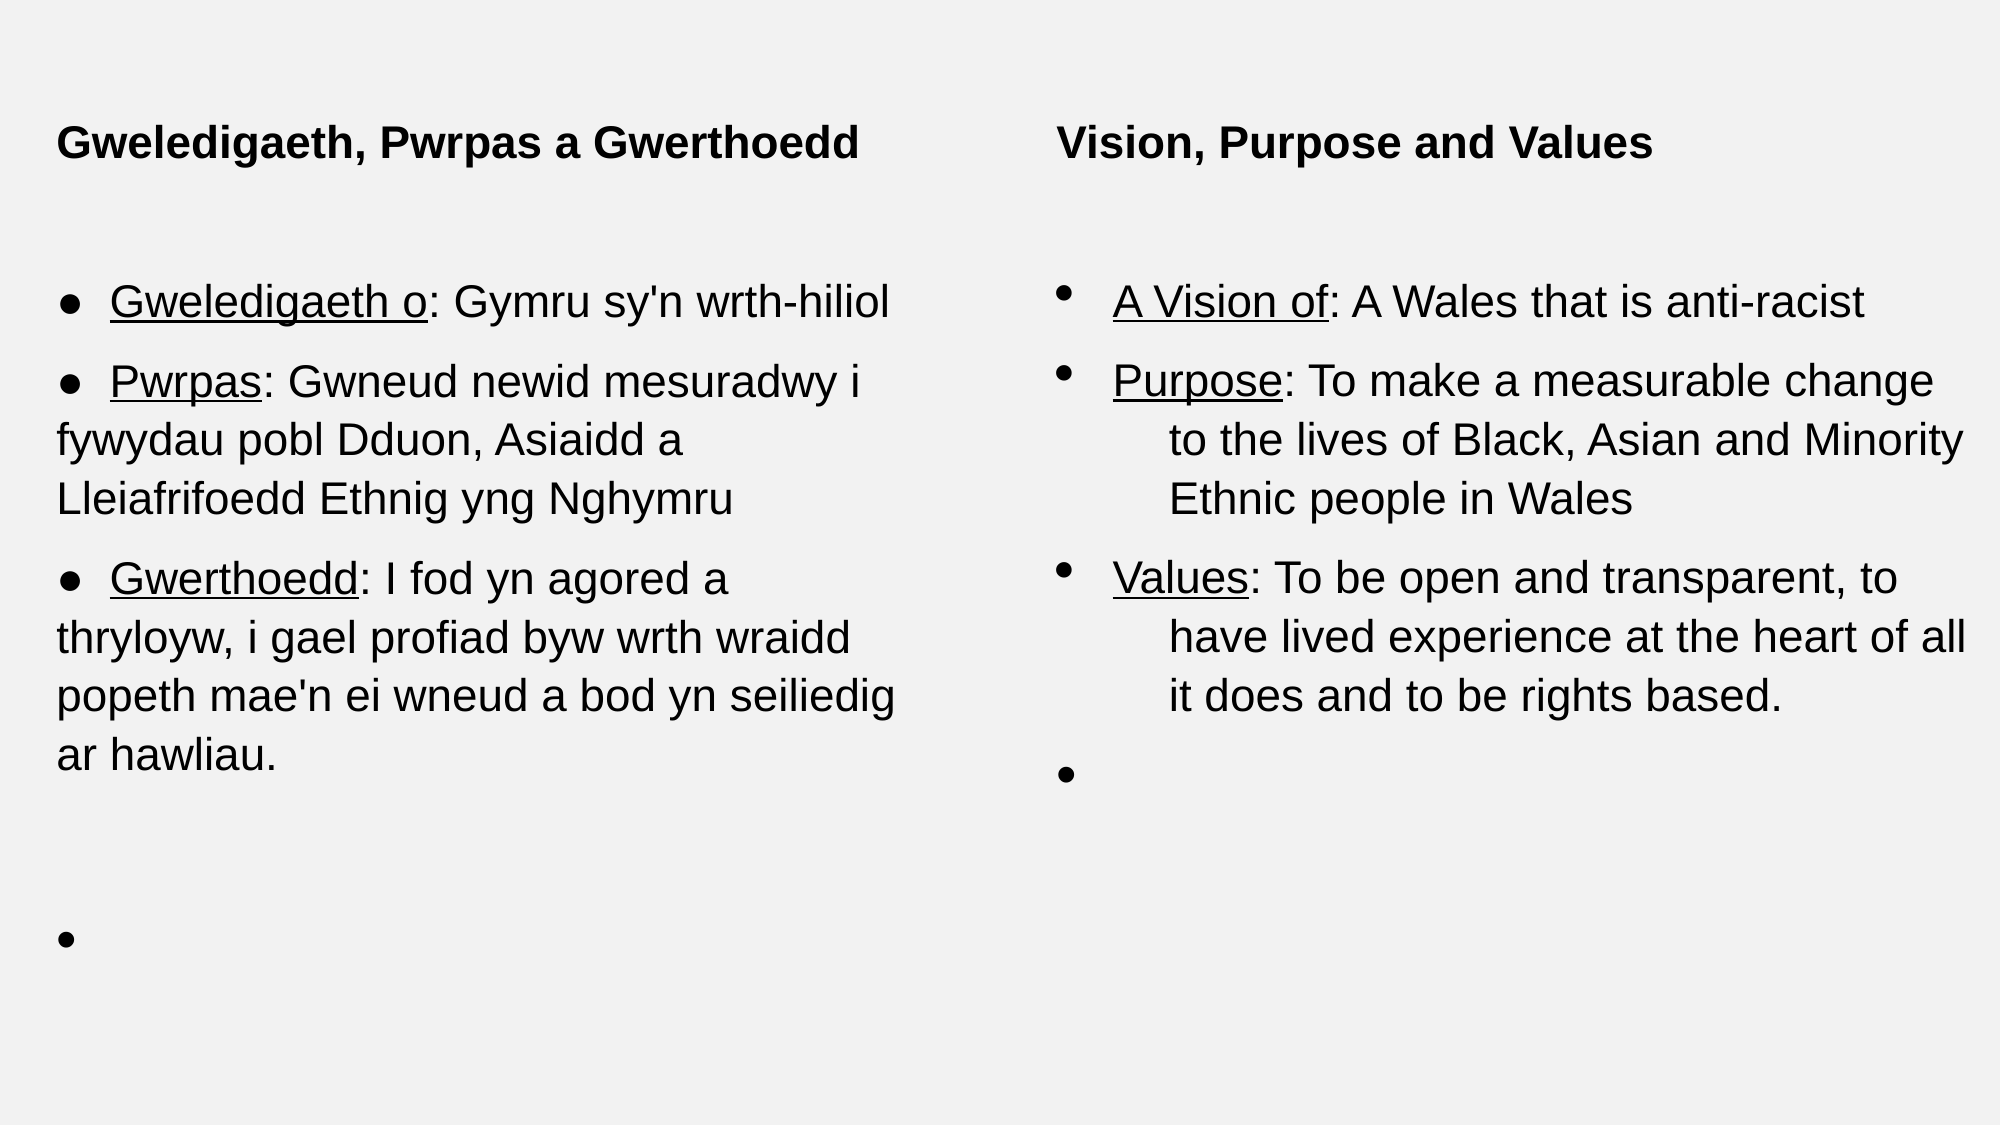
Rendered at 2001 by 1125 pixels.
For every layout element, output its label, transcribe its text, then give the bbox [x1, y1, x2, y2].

text_box Vision, Purpose and Values A Vision of: A Wales that is anti-racist Purpose: To make a measurable change to the lives of Black, Asian and Minority Ethnic people in Wales Values: To be open and transparent, to have lived experience at the heart of all it does and to be rights based. [1041, 0, 2000, 1097]
list Gweledigaeth, Pwrpas a Gwerthoedd ● Gweledigaeth o: Gymru sy'n wrth-hiliol ● Pwrpas: Gwneud newid mesuradwy i fywydau pobl Dduon, Asiaidd a Lleiafrifoedd Ethnig yng Nghymru ● Gwerthoedd: I fod yn agored a thryloyw, i gael profiad byw wrth wraidd popeth mae'n ei wneud a bod yn seiliedig ar hawliau. [41, 101, 931, 1114]
